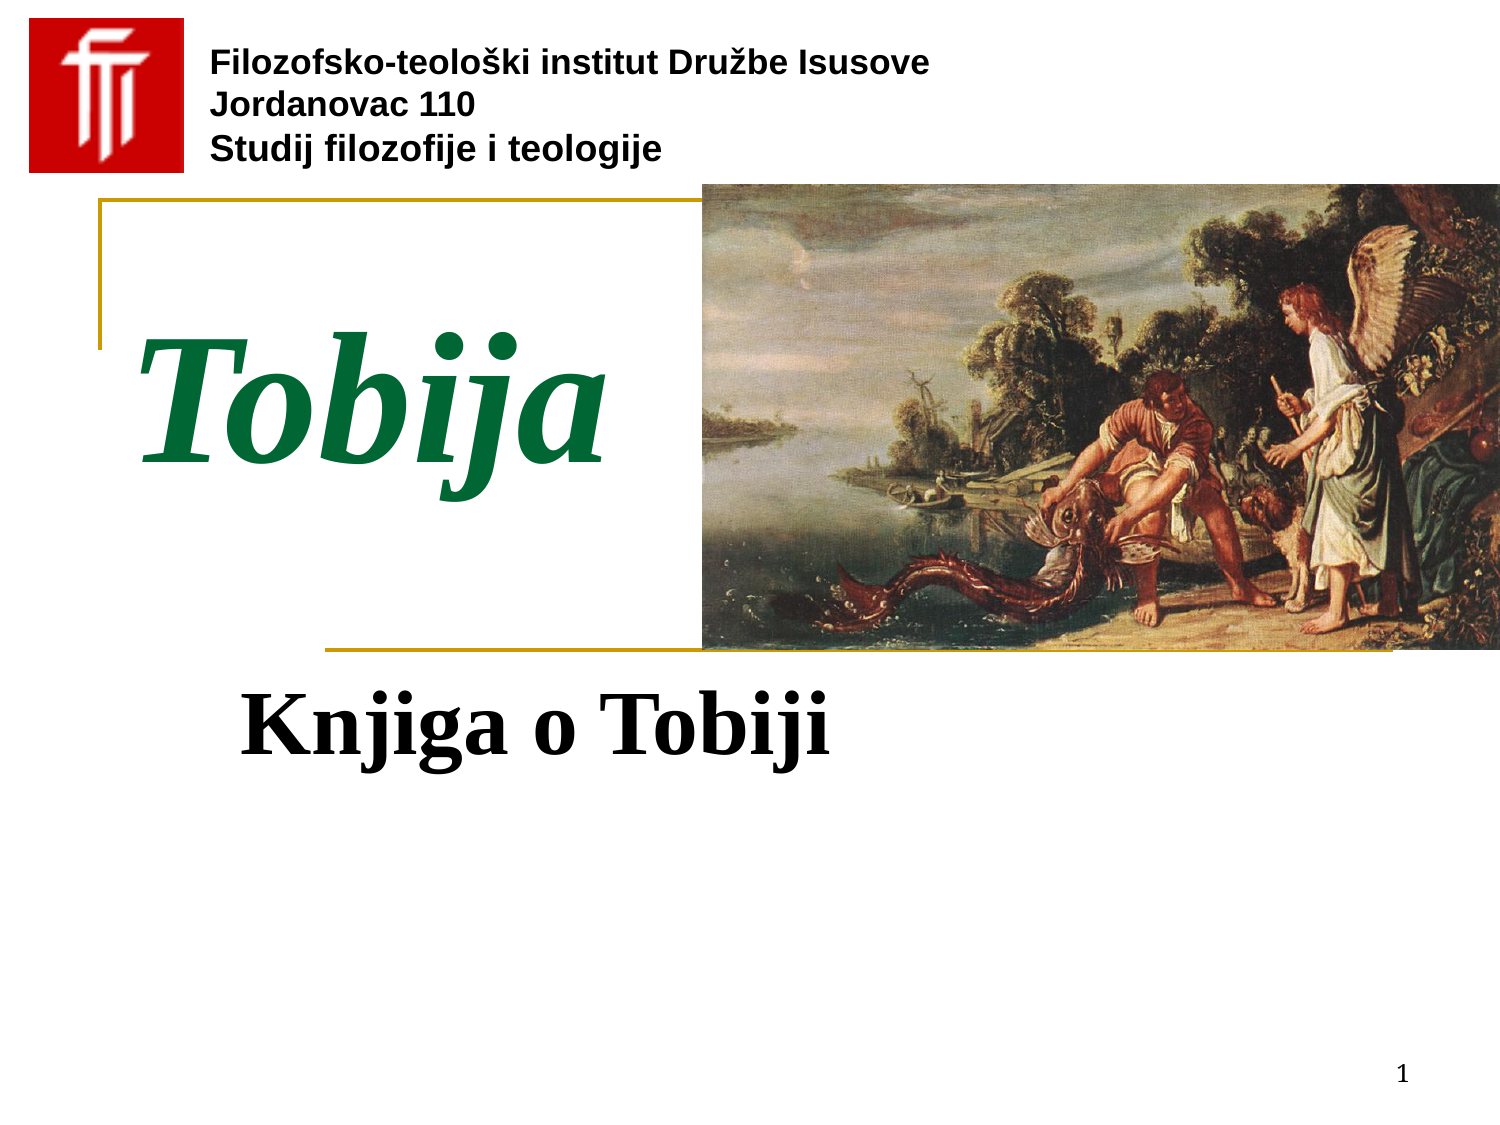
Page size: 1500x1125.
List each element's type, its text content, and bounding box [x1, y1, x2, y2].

text_box Knjiga o Tobiji [225, 655, 1276, 943]
picture [702, 184, 1500, 650]
text_box Filozofsko-teološki institut Družbe Isusove Jordanovac 110 Studij filozofije i teologije [194, 31, 963, 177]
title Tobija [112, 267, 702, 591]
picture [29, 18, 184, 173]
text_box <number> [1074, 1024, 1426, 1100]
